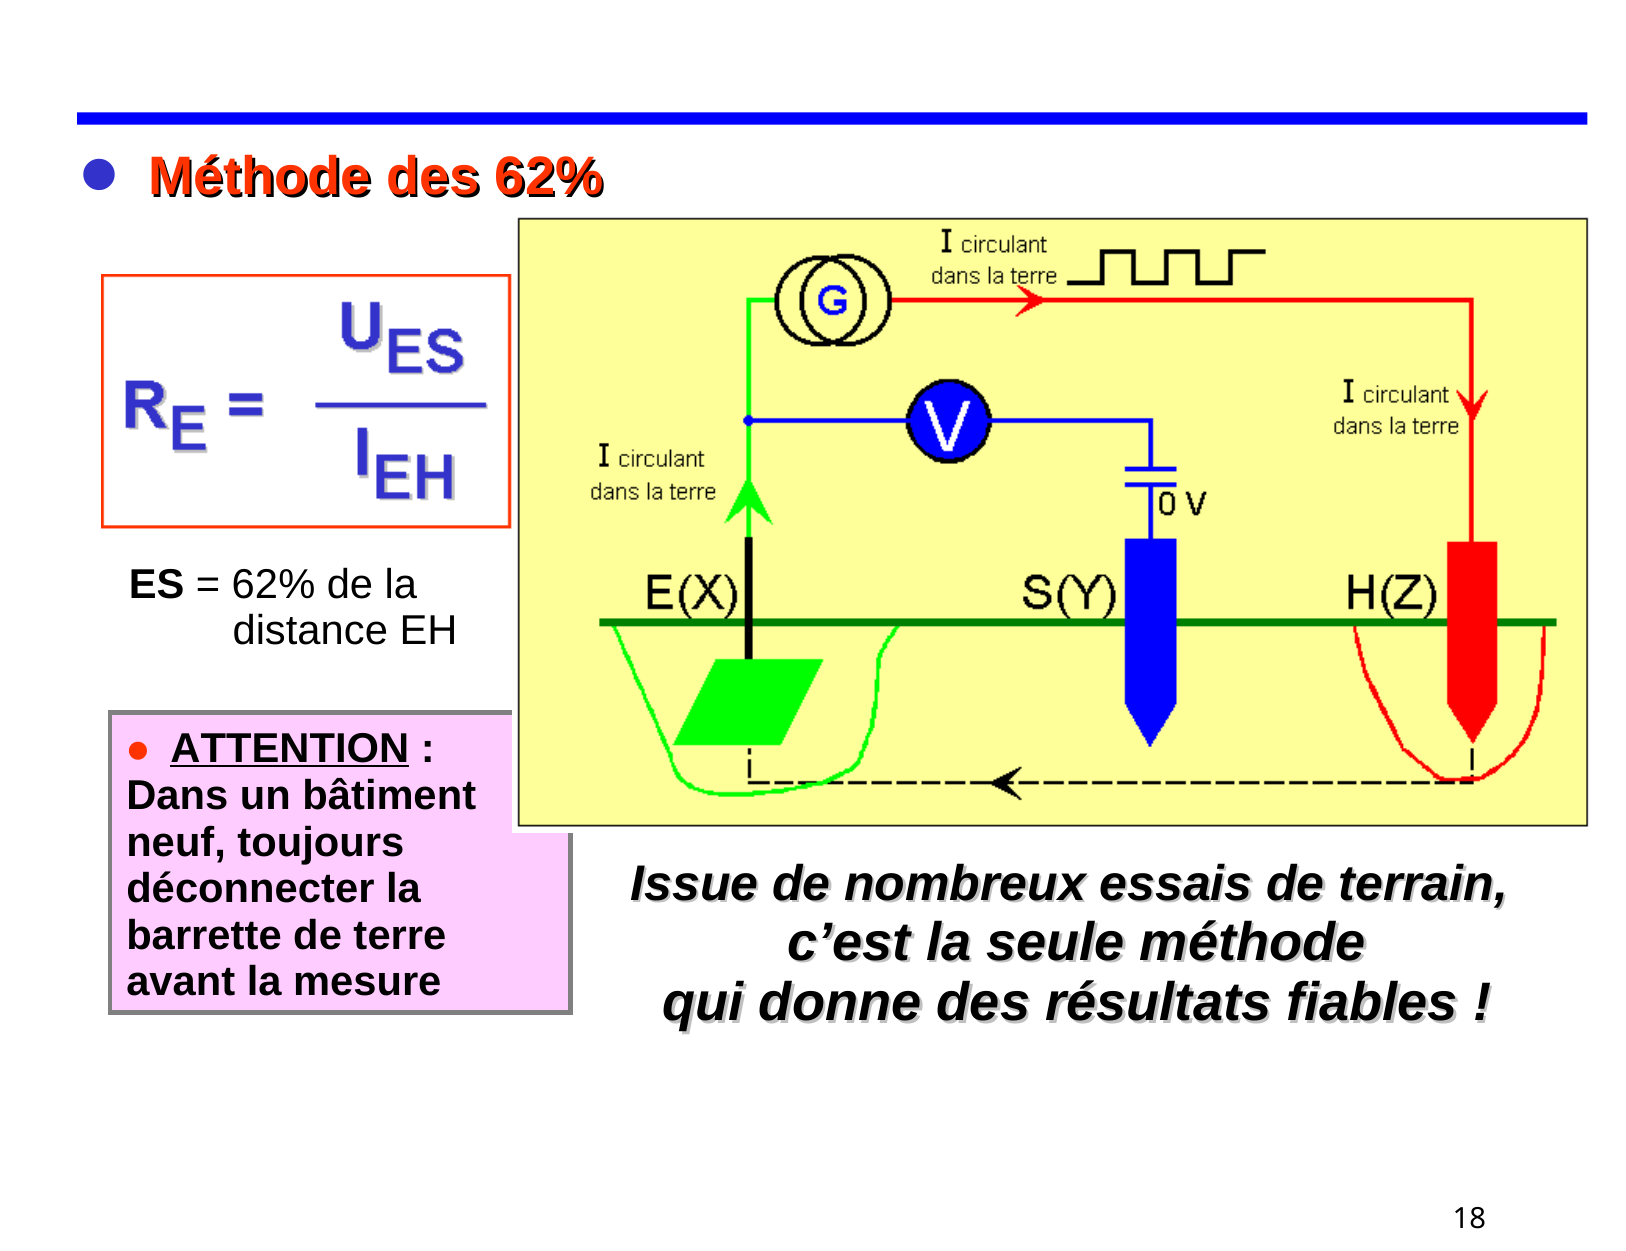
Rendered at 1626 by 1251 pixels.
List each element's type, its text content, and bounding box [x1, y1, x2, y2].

text_box  ATTENTION : Dans un bâtiment neuf, toujours déconnecter la barrette de terre avant la mesure [109, 712, 571, 1013]
text_box ES = 62% de la distance EH [112, 552, 488, 662]
chart [101, 212, 1596, 833]
text_box Issue de nombreux essais de terrain, c’est la seule méthode qui donne des résultats fiables ! [555, 847, 1585, 1041]
text_box  Méthode des 62% [62, 137, 688, 215]
